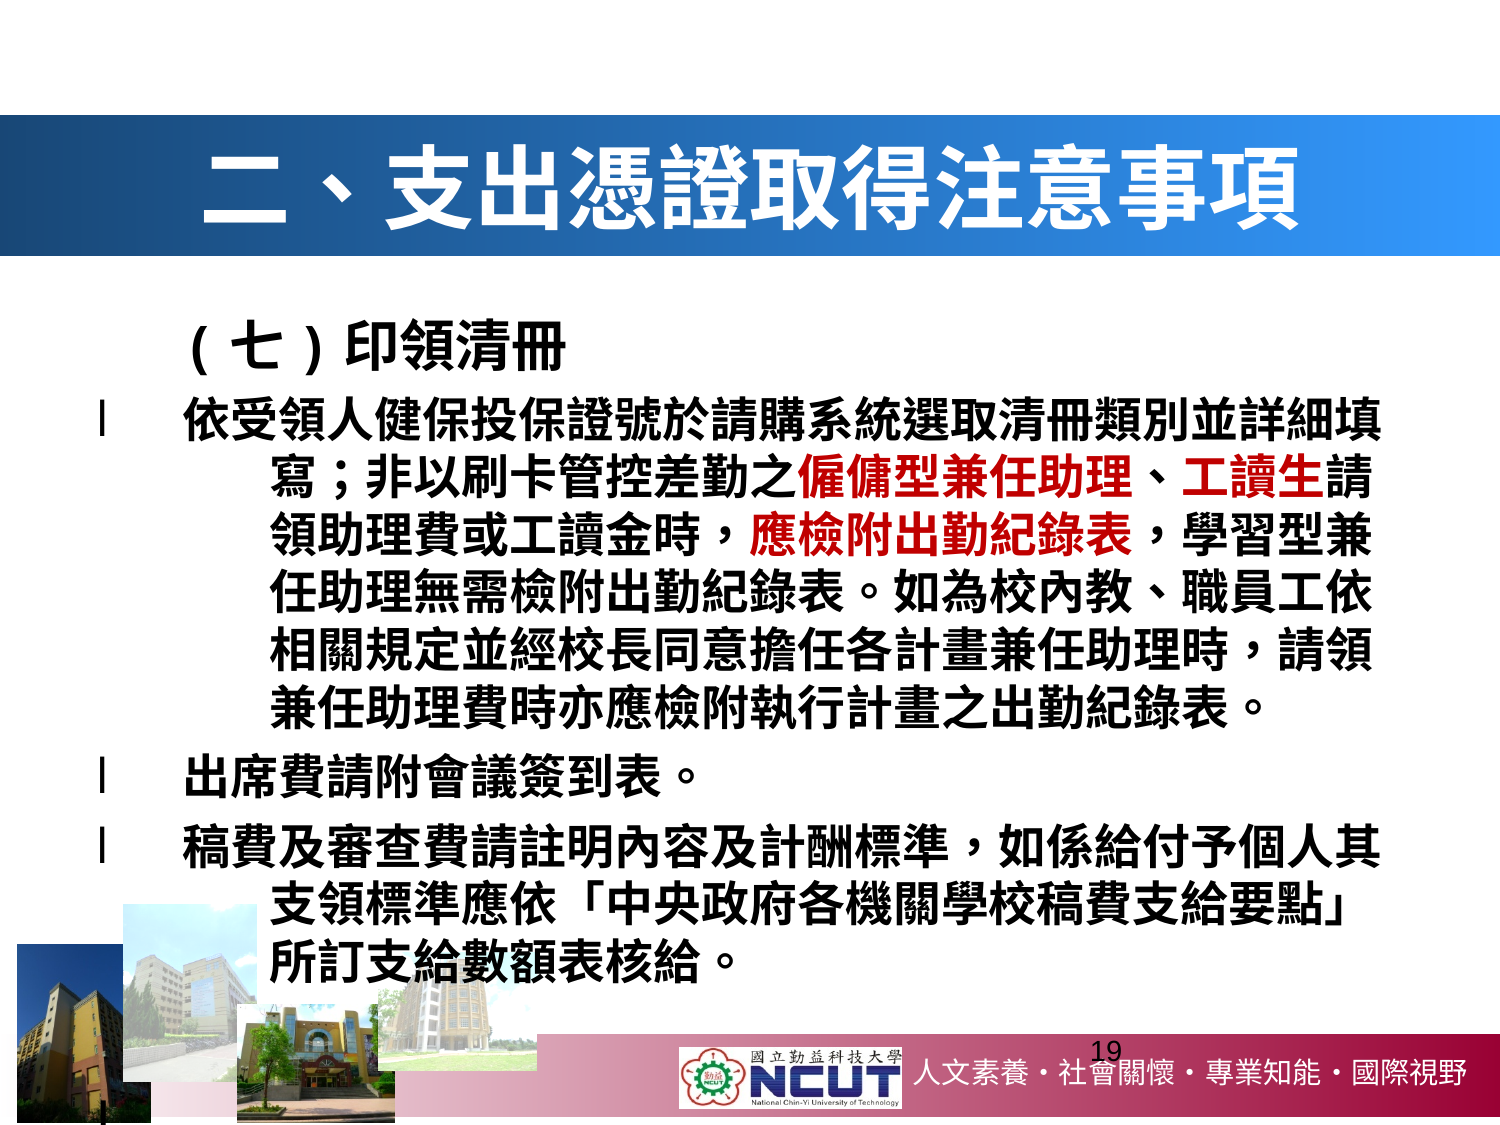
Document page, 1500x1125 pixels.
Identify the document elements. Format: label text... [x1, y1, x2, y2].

list (七)印領清冊 依受領人健保投保證號於請購系統選取清冊類別並詳細填寫；非以刷卡管控差勤之僱傭型兼任助理、工讀生請領助理費或工讀金時，應檢附出勤紀錄表，學習型兼任助理無需檢附出勤紀錄表。如為校內教、職員工依相關規定並經校長同意擔任各計畫兼任助理時，請領兼任助理費時亦應檢附執行計畫之出勤紀錄表。 出席費請附會議簽到表。 稿費及審查費請註明內容及計酬標準，如係給付予個人其支領標準應依「中央政府各機關學校稿費支給要點」所訂支給數額表核給。 [53, 302, 1426, 1005]
title 二、支出憑證取得注意事項 [0, 115, 1500, 256]
text_box [1074, 1024, 1426, 1103]
